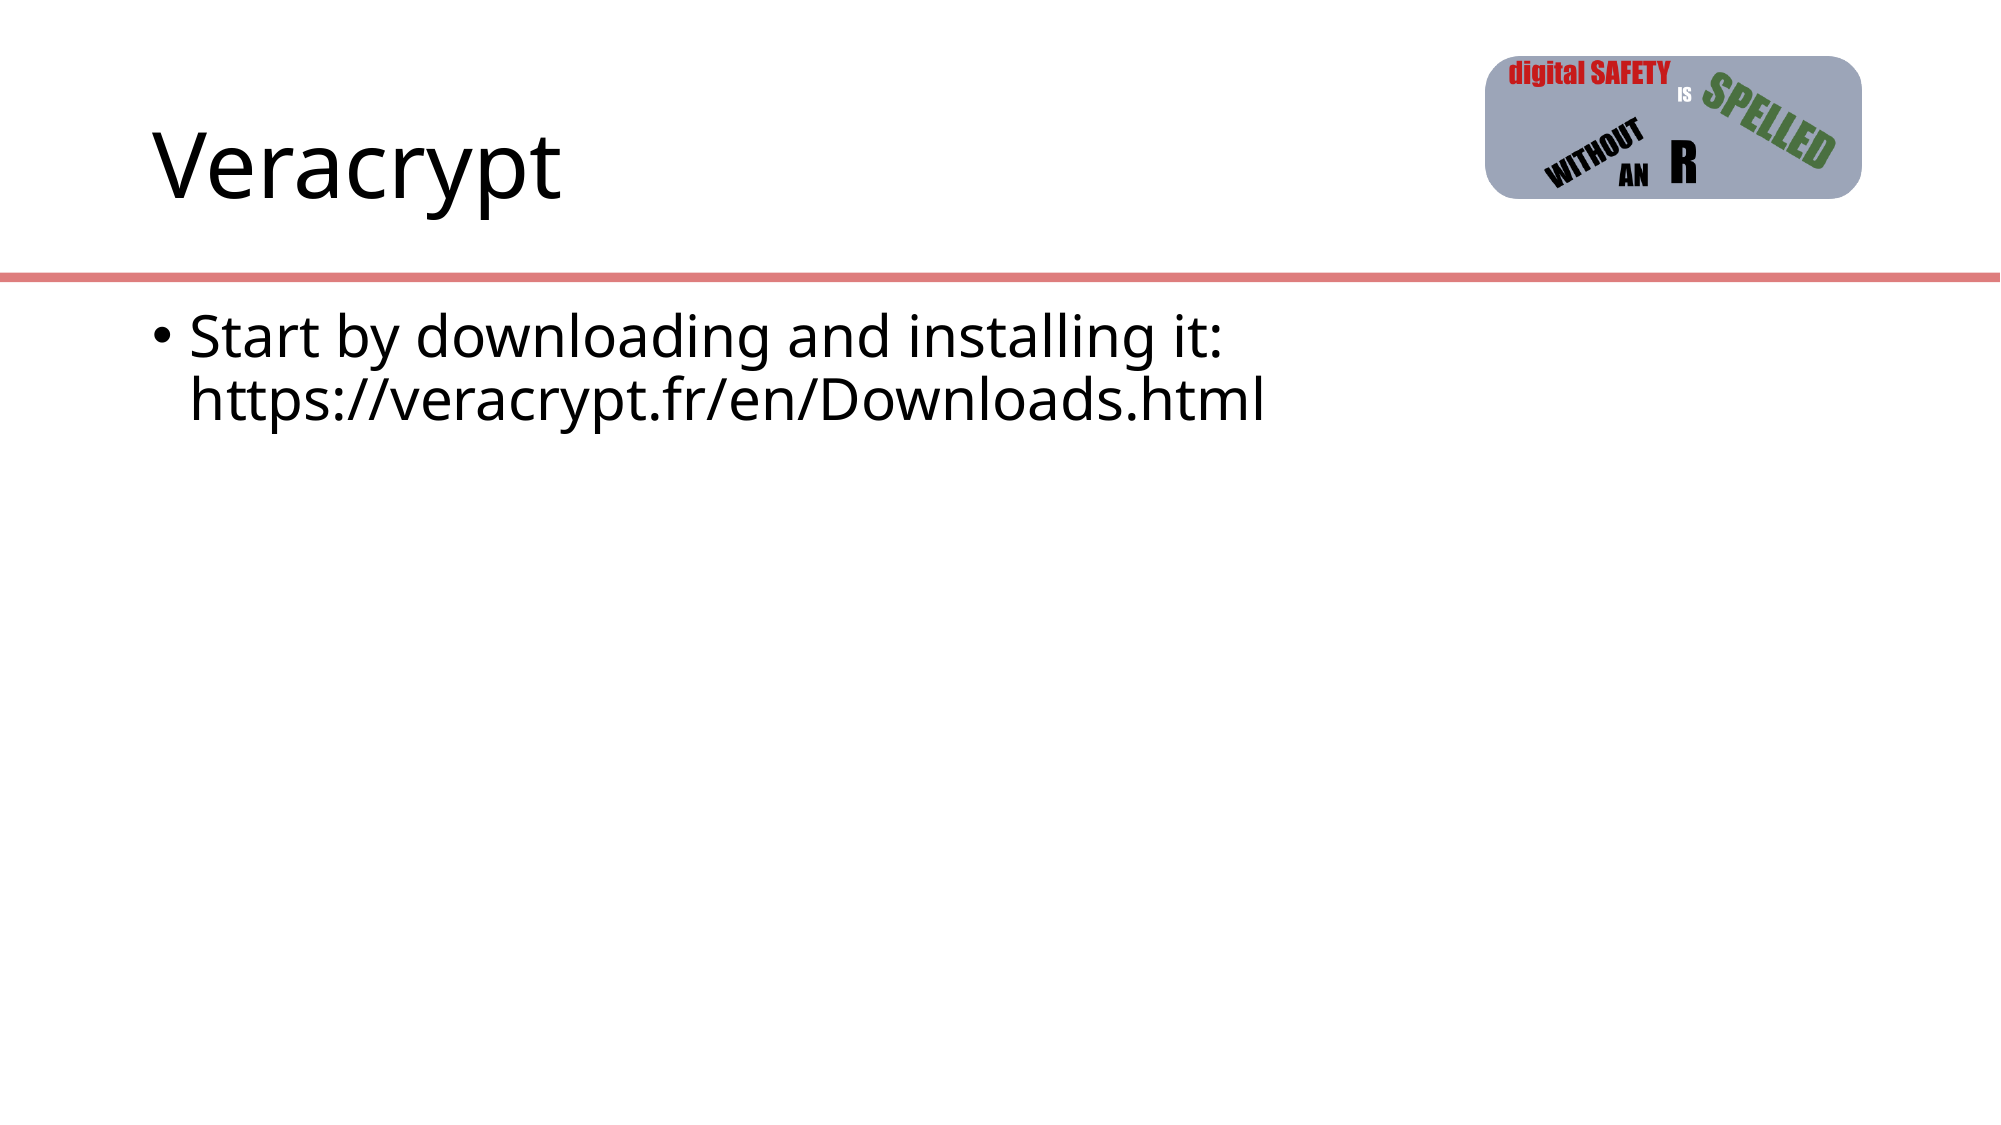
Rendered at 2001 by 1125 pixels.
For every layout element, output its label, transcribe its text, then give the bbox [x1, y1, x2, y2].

title Veracrypt [137, 59, 1863, 278]
list Start by downloading and installing it: https://veracrypt.fr/en/Downloads.html [137, 299, 1603, 1014]
